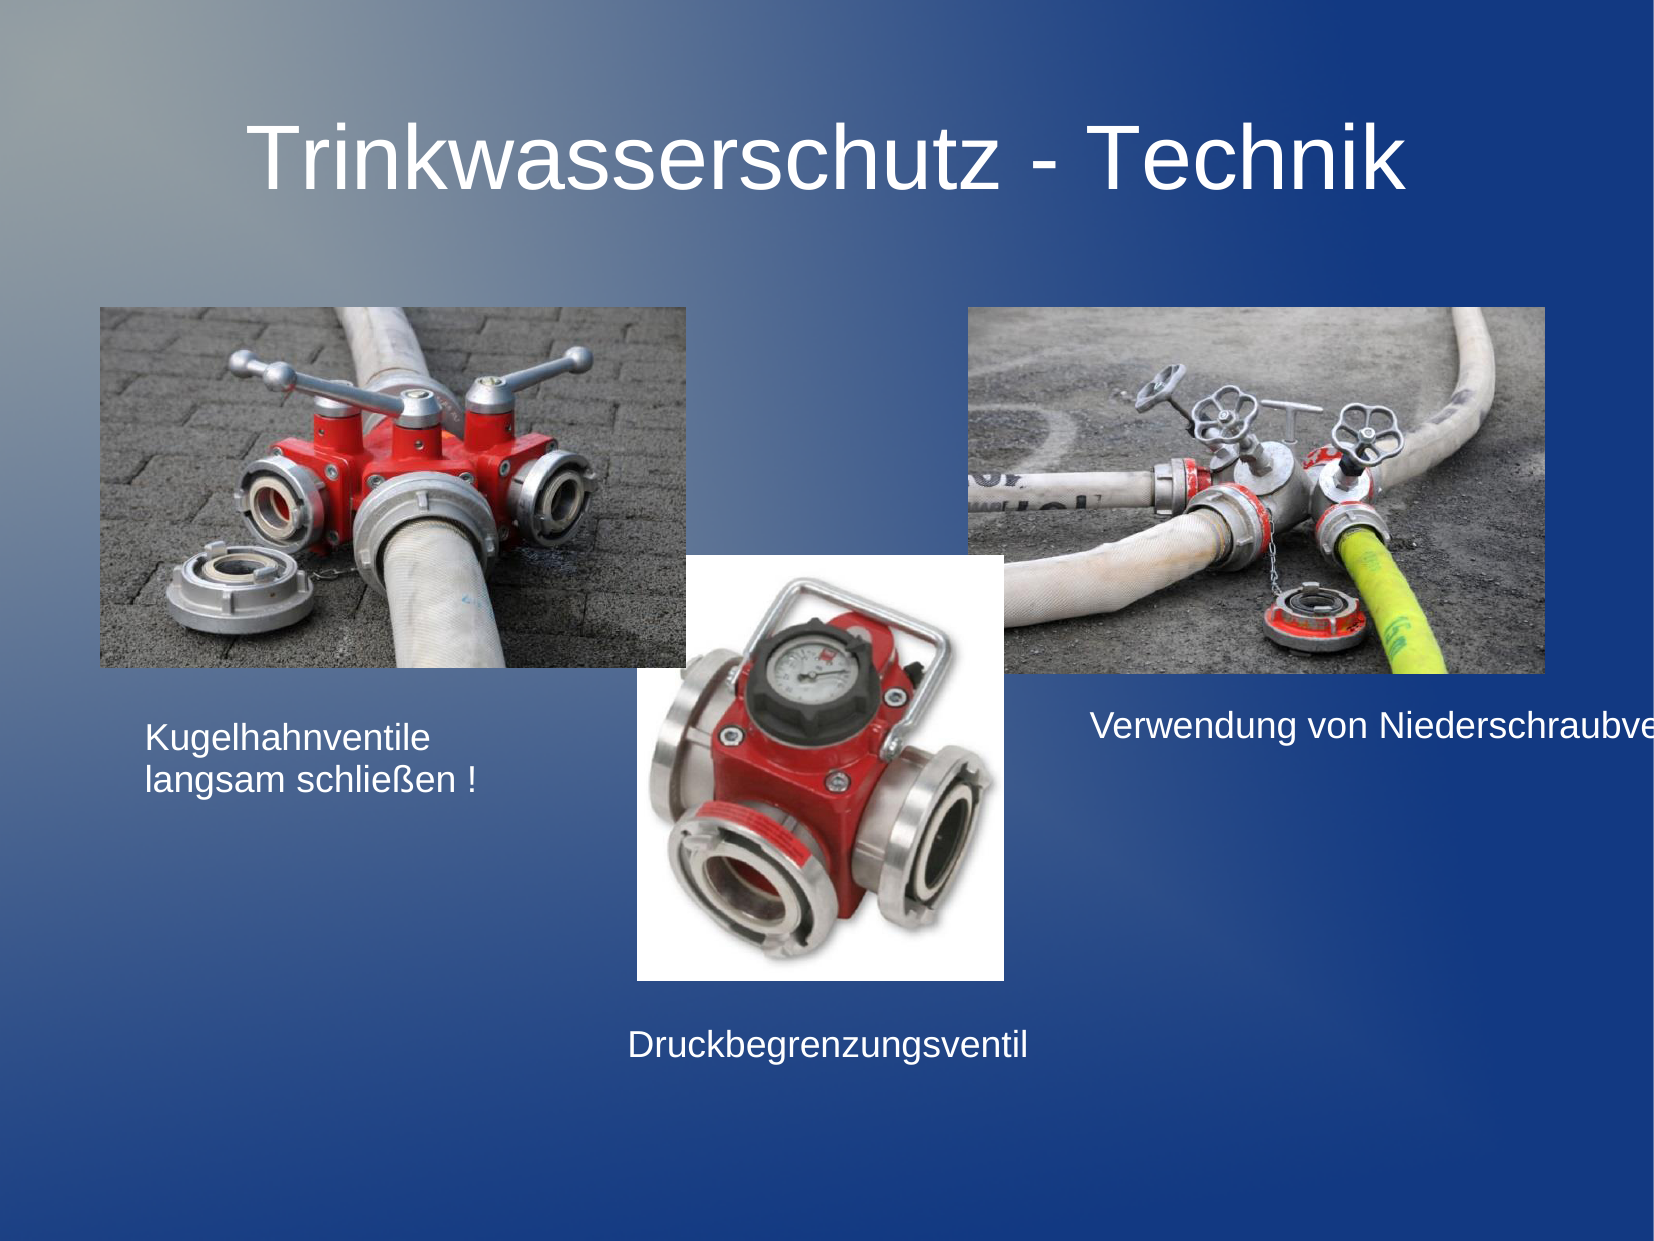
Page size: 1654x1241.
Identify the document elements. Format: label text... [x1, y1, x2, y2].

text_box Kugelhahnventile langsam schließen ! [129, 708, 492, 808]
text_box Druckbegrenzungsventil [612, 1015, 1063, 1073]
picture [100, 307, 1545, 981]
title Trinkwasserschutz - Technik [82, 49, 1571, 257]
text_box Verwendung von Niederschraubventilen [1074, 696, 1477, 838]
